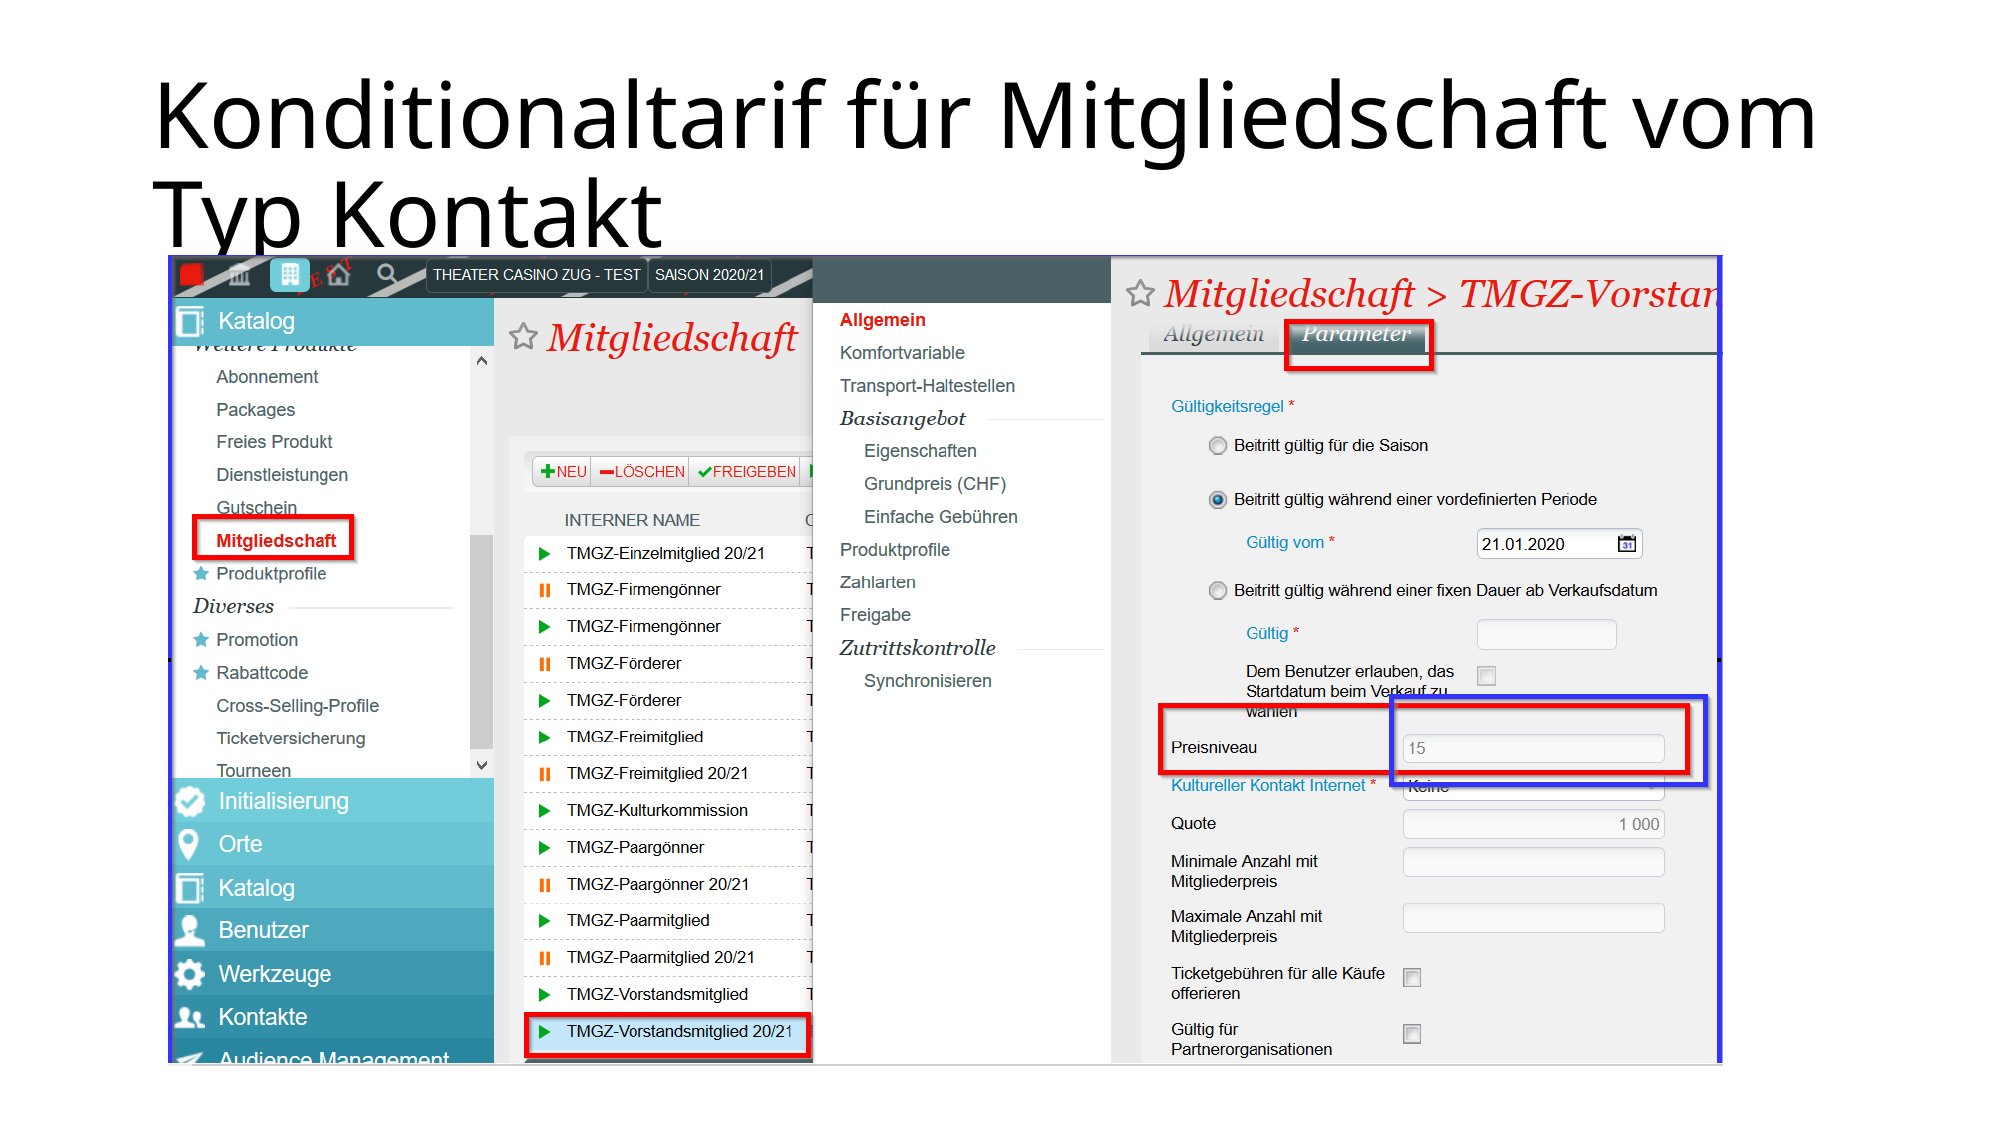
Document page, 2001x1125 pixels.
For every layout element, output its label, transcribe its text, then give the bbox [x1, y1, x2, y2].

title Konditionaltarif für Mitgliedschaft vom Typ Kontakt [137, 59, 1863, 278]
picture [168, 255, 1723, 1066]
